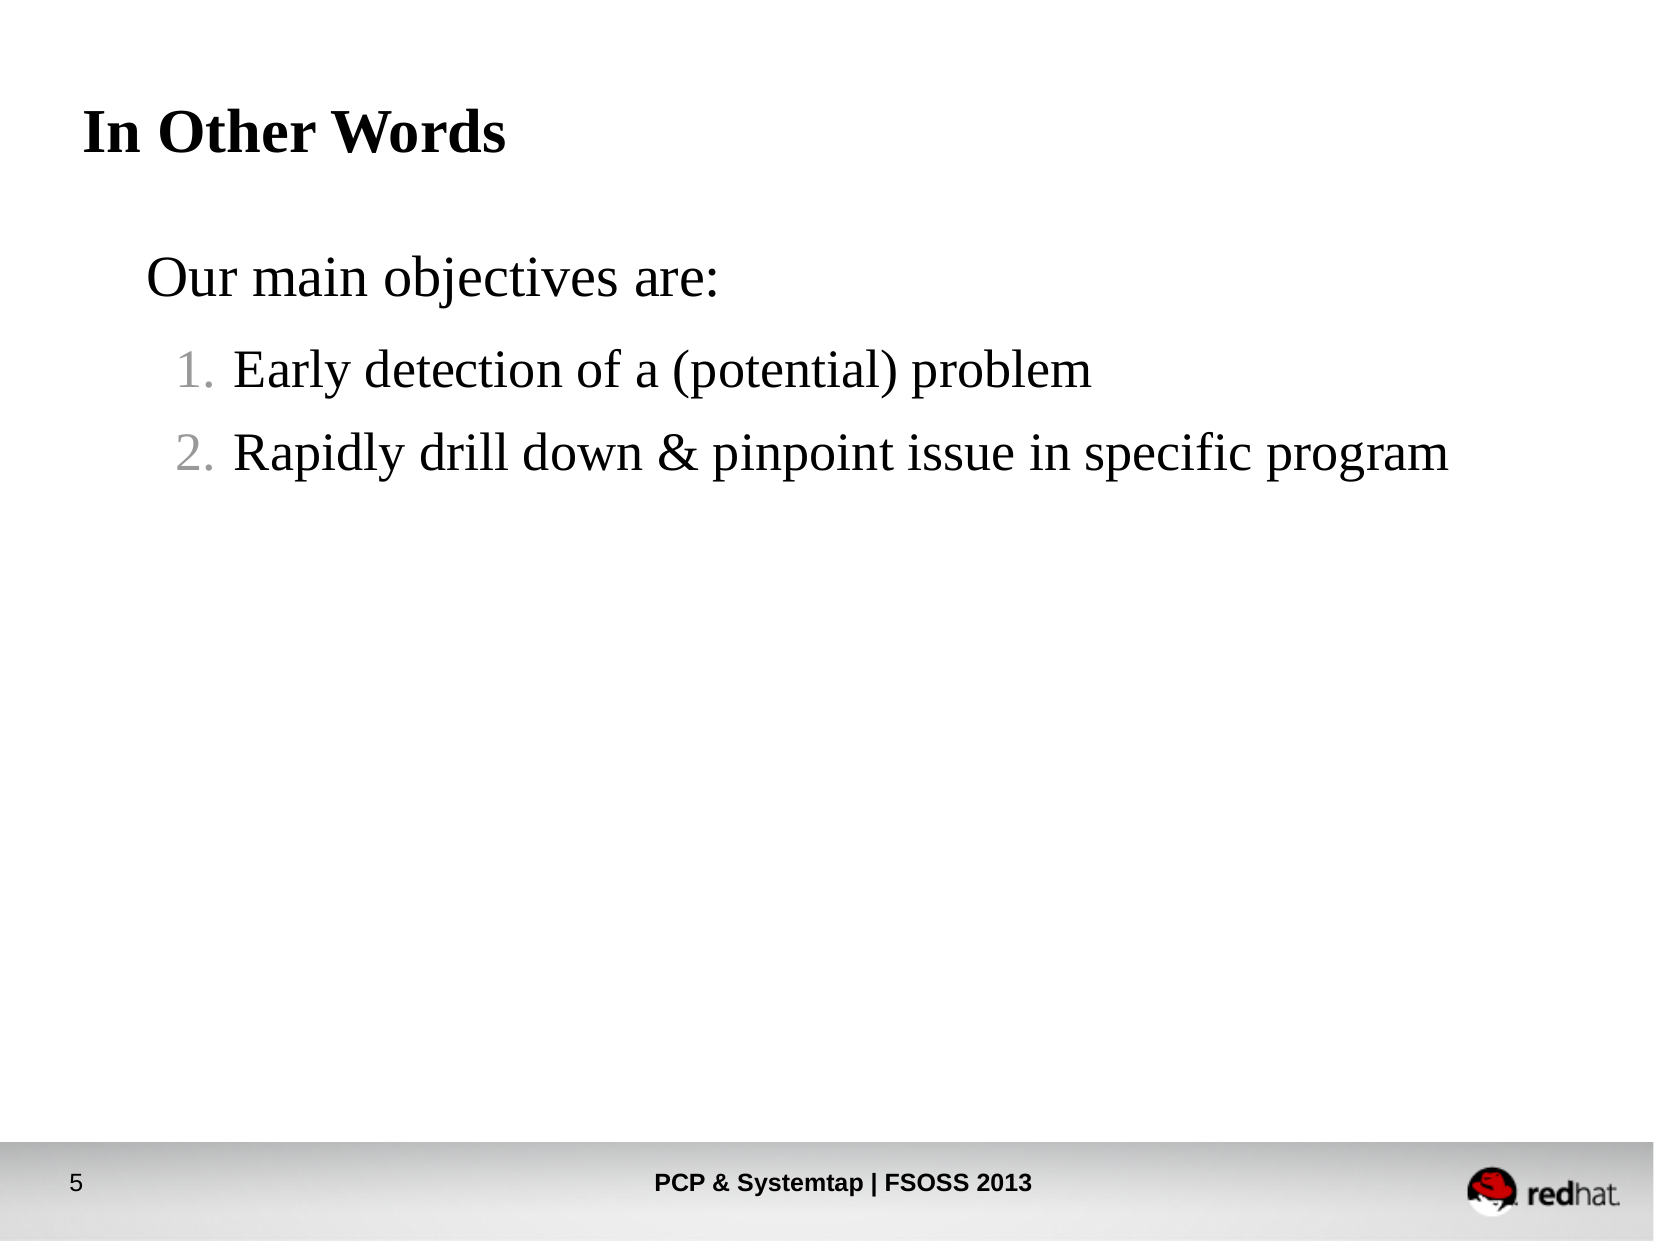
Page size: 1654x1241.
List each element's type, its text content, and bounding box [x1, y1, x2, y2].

picture [0, 1142, 1654, 1241]
title In Other Words [82, 37, 1571, 226]
list Our main objectives are: Early detection of a (potential) problem Rapidly drill down & pinpoint issue in specific program [86, 244, 1576, 1039]
